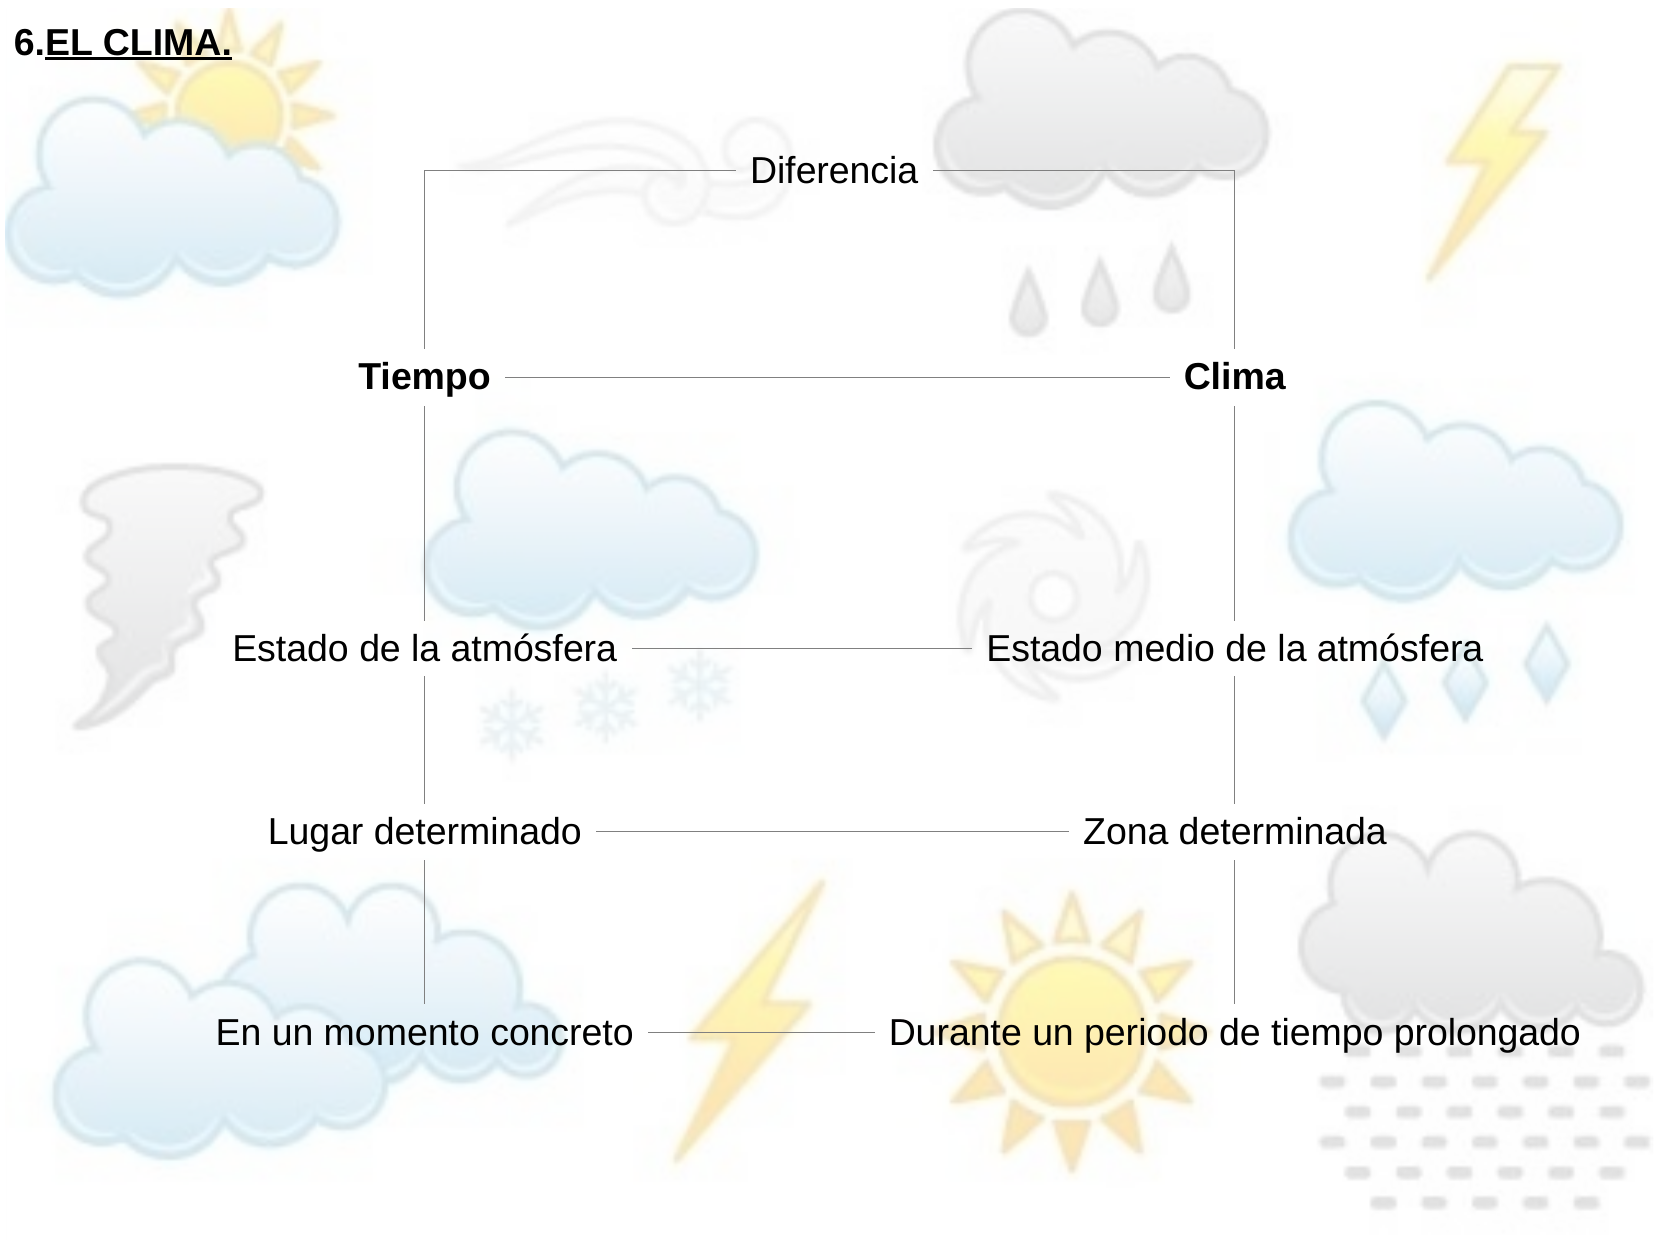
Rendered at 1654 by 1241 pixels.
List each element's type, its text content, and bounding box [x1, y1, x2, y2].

text_box Estado medio de la atmósfera [971, 620, 1499, 677]
text_box Estado de la atmósfera [217, 620, 633, 677]
text_box Clima [1169, 348, 1301, 407]
text_box En un momento concreto [200, 1003, 649, 1061]
text_box 6.EL CLIMA. [0, 14, 248, 73]
text_box Durante un periodo de tiempo prolongado [874, 1003, 1596, 1061]
text_box Lugar determinado [253, 803, 597, 861]
text_box Tiempo [343, 348, 506, 407]
text_box Zona determinada [1068, 803, 1402, 861]
picture [5, 8, 1654, 1241]
text_box Diferencia [735, 141, 934, 199]
